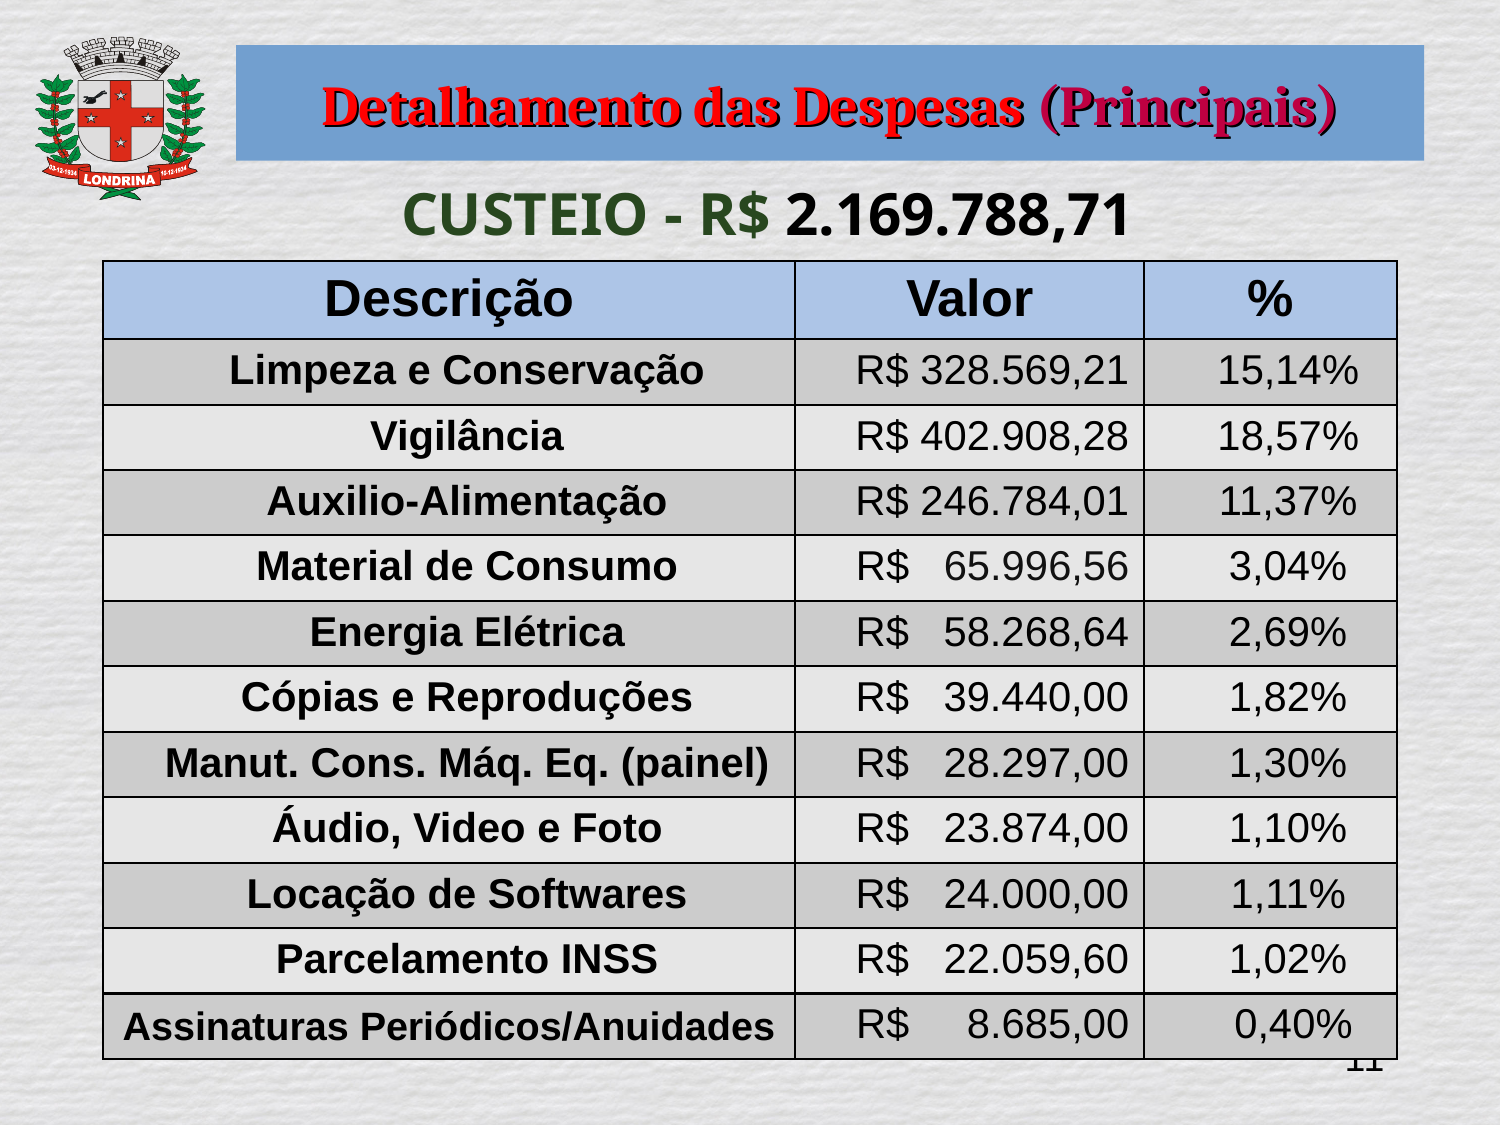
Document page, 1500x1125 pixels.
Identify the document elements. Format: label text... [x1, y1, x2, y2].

text_box CUSTEIO - R$ 2.169.788,71 [330, 170, 1205, 254]
table_cell R$ 65.996,56 [796, 536, 1143, 600]
table_cell 1,10% [1145, 798, 1396, 862]
table_cell R$ 246.784,01 [796, 471, 1143, 534]
table_cell R$ 23.874,00 [796, 798, 1143, 862]
table_cell 11,37% [1145, 471, 1396, 534]
table_cell R$ 22.059,60 [796, 929, 1143, 992]
table_cell Manut. Cons. Máq. Eq. (painel) [104, 733, 794, 796]
table_cell R$ 39.440,00 [796, 667, 1143, 731]
table_cell Locação de Softwares [104, 864, 794, 927]
table_cell 0,40% [1145, 995, 1396, 1058]
table_cell Limpeza e Conservação [104, 340, 794, 404]
table_cell 2,69% [1145, 602, 1396, 665]
table_cell Auxilio-Alimentação [104, 471, 794, 534]
table_cell R$ 28.297,00 [796, 733, 1143, 796]
text_box <número> [1329, 1027, 1500, 1098]
table_cell 1,11% [1145, 864, 1396, 927]
table_cell R$ 8.685,00 [796, 995, 1143, 1058]
table_cell Vigilância [104, 406, 794, 469]
table_cell 3,04% [1145, 536, 1396, 600]
table_cell 15,14% [1145, 340, 1396, 404]
picture [0, 0, 1500, 1125]
table_cell 1,82% [1145, 667, 1396, 731]
table_cell R$ 24.000,00 [796, 864, 1143, 927]
table_cell Áudio, Video e Foto [104, 798, 794, 862]
table_cell 1,30% [1145, 733, 1396, 796]
table_header Descrição [104, 262, 794, 338]
table_cell R$ 402.908,28 [796, 406, 1143, 469]
table_cell 1,02% [1145, 929, 1396, 992]
table_header % [1145, 262, 1396, 338]
table_cell R$ 58.268,64 [796, 602, 1143, 665]
table_cell Parcelamento INSS [104, 929, 794, 992]
table_cell Energia Elétrica [104, 602, 794, 665]
table_cell 18,57% [1145, 406, 1396, 469]
table_cell R$ 328.569,21 [796, 340, 1143, 404]
table_header Valor [796, 262, 1143, 338]
table_cell Cópias e Reproduções [104, 667, 794, 731]
text_box Detalhamento das Despesas (Principais) [236, 45, 1425, 161]
table_cell Assinaturas Periódicos/Anuidades [104, 995, 794, 1058]
table_cell Material de Consumo [104, 536, 794, 600]
